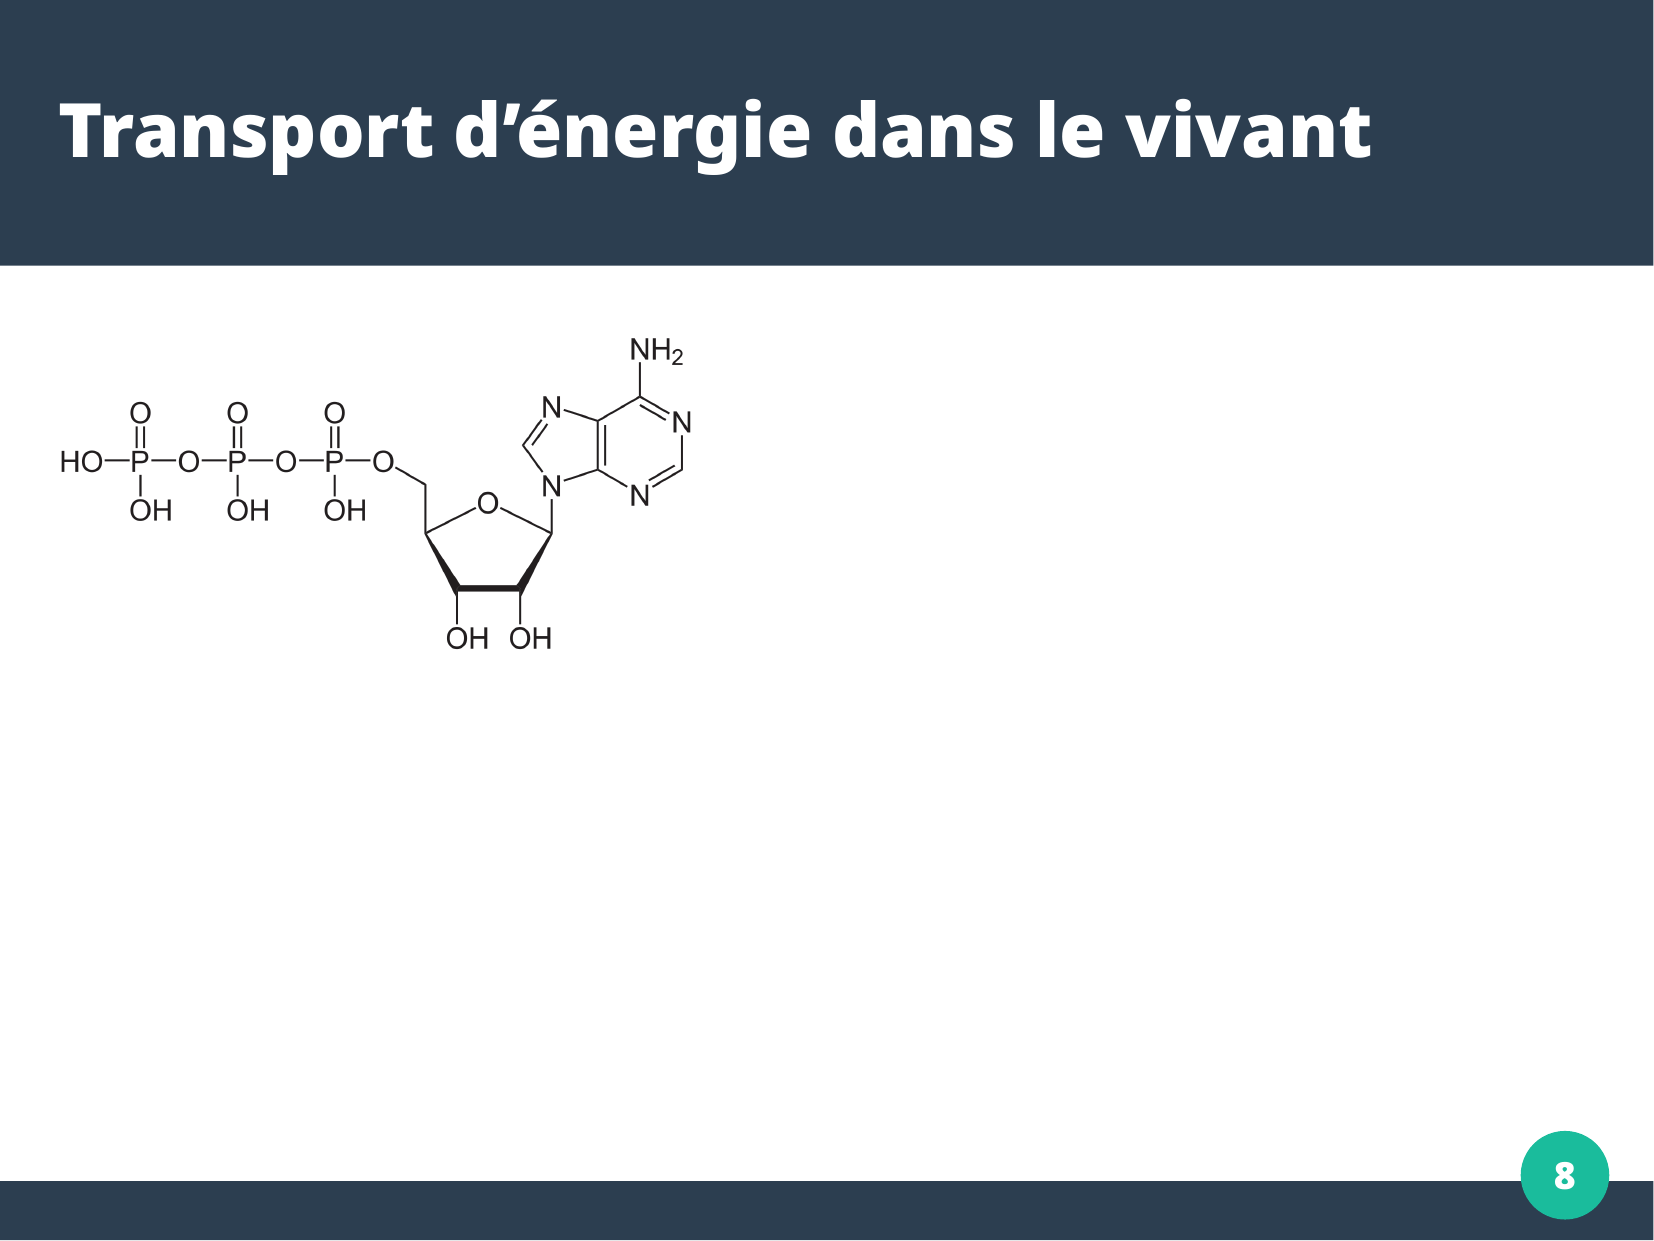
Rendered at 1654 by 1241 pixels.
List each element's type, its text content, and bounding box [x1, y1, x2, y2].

picture [45, 330, 706, 657]
title Transport d’énergie dans le vivant [59, 49, 1595, 207]
